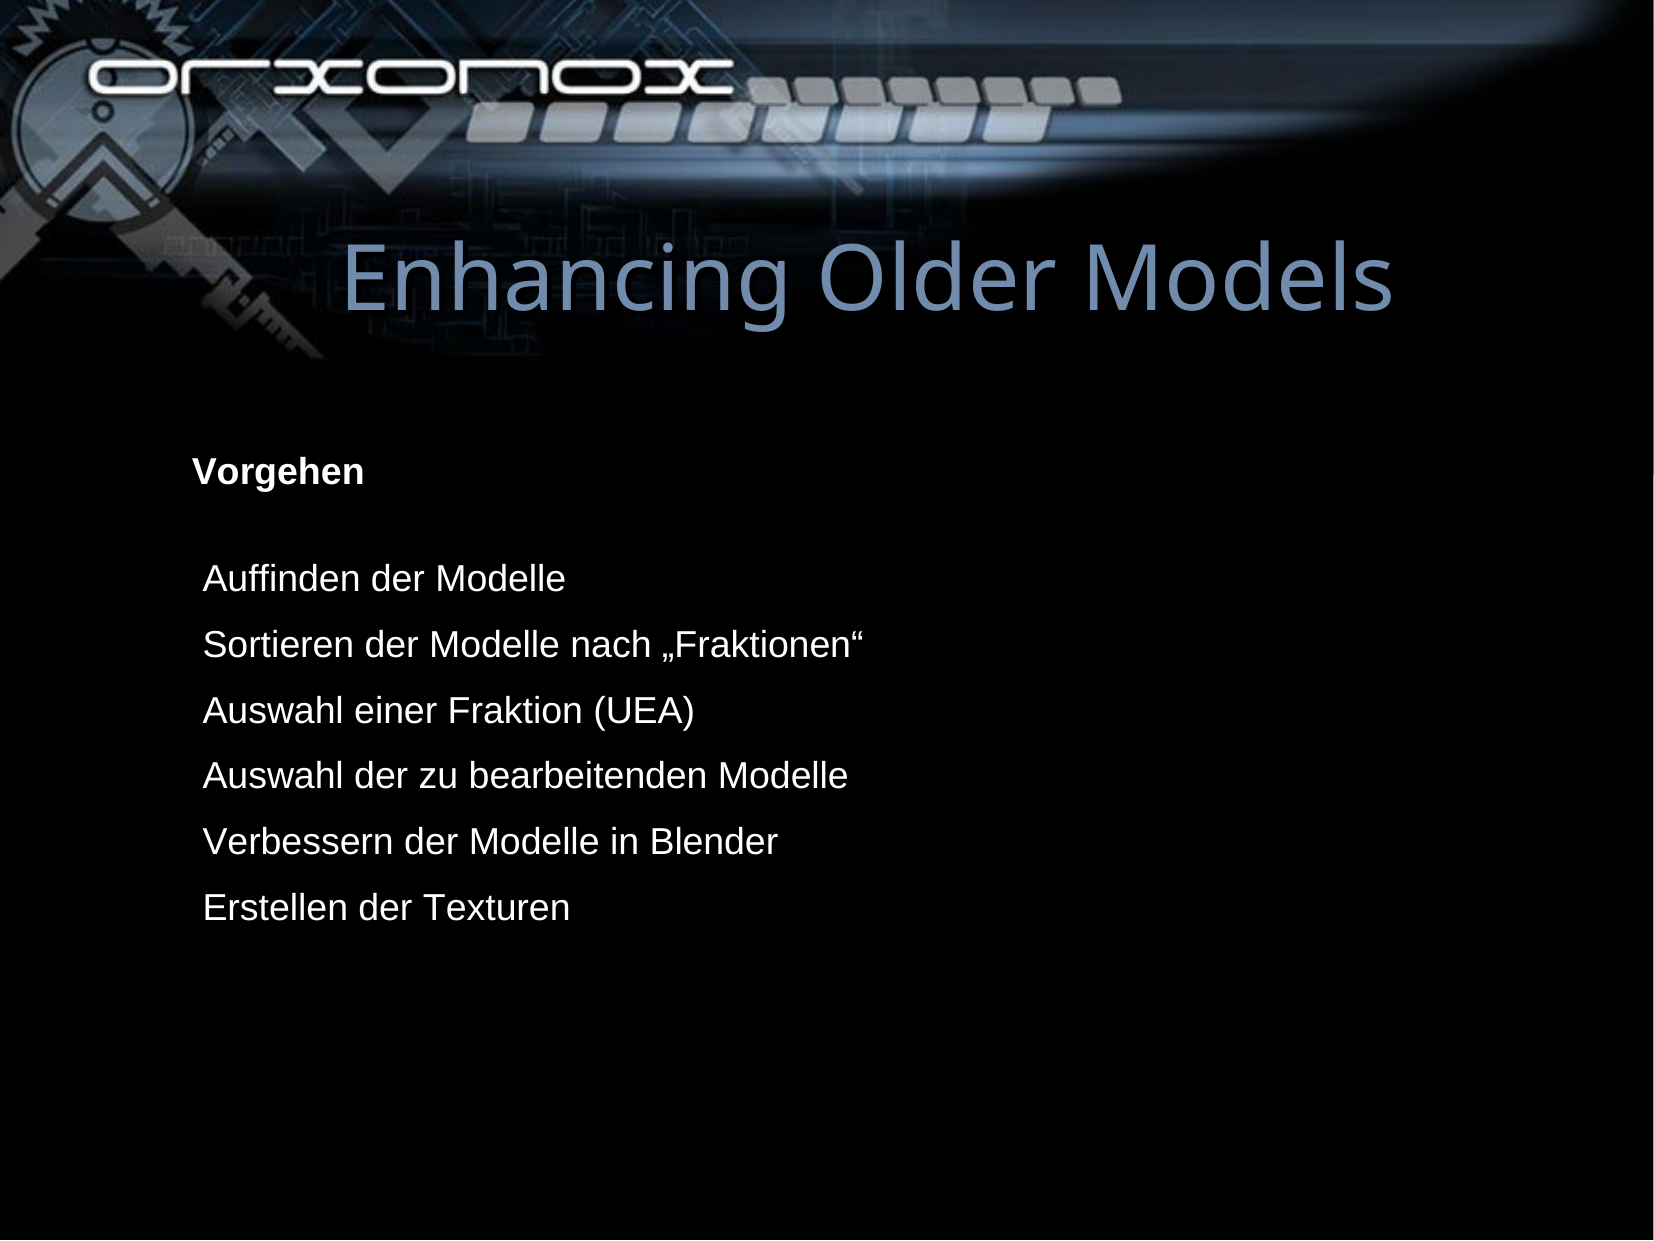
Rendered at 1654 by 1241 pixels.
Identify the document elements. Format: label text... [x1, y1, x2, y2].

text_box Enhancing Older Models [324, 205, 1536, 328]
picture [0, 0, 1654, 475]
text_box Vorgehen Auffinden der Modelle Sortieren der Modelle nach „Fraktionen“ Auswahl einer Fraktion (UEA) Auswahl der zu bearbeitenden Modelle Verbessern der Modelle in Blender Erstellen der Texturen [177, 442, 1329, 1001]
